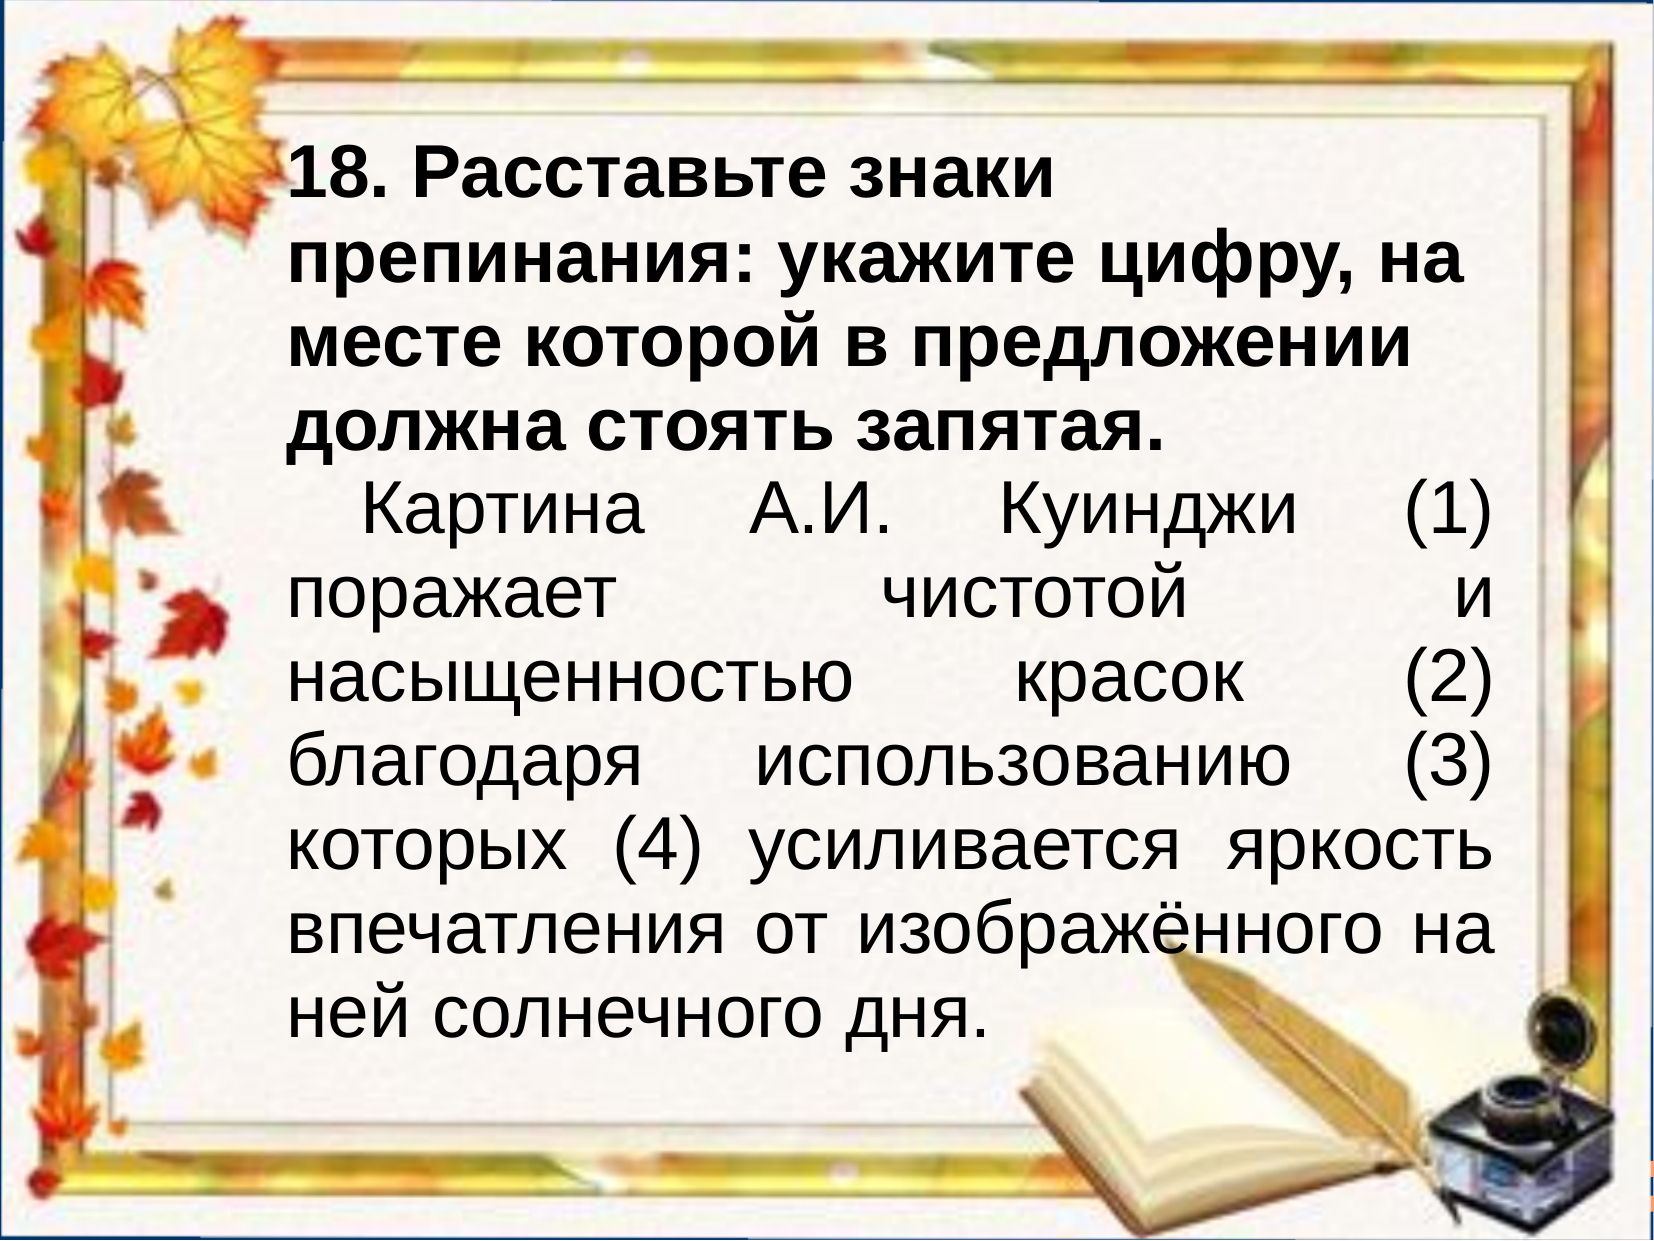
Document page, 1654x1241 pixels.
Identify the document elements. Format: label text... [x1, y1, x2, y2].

picture [0, 0, 1654, 1241]
text_box 18. Расставьте знаки препинания: укажите цифру, на месте которой в предложении должна стоять запятая. Картина А.И. Куинджи (1) поражает чистотой и насыщенностью красок (2) благодаря использованию (3) которых (4) усиливается яркость впечатления от изображённого на ней солнечного дня. [271, 122, 1536, 1062]
